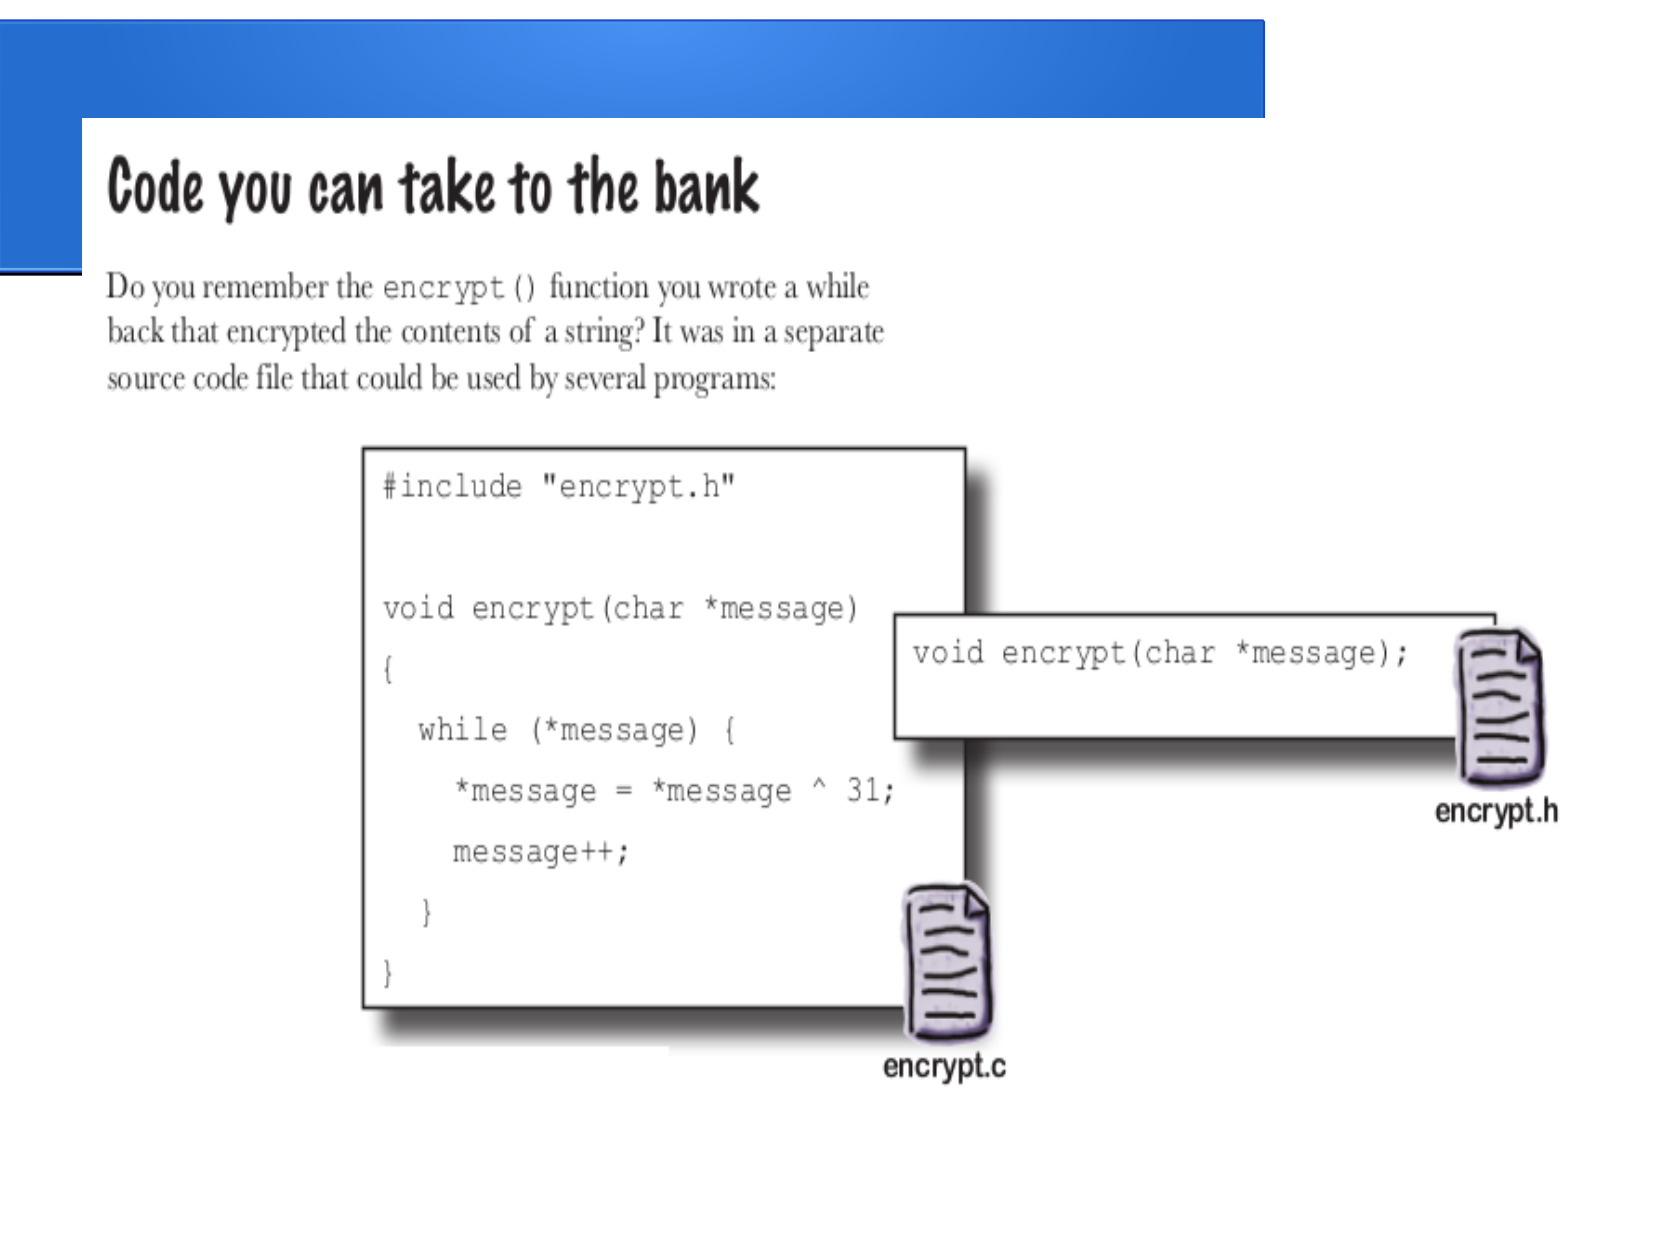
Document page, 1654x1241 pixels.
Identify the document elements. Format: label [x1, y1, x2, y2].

picture [82, 118, 1595, 1123]
